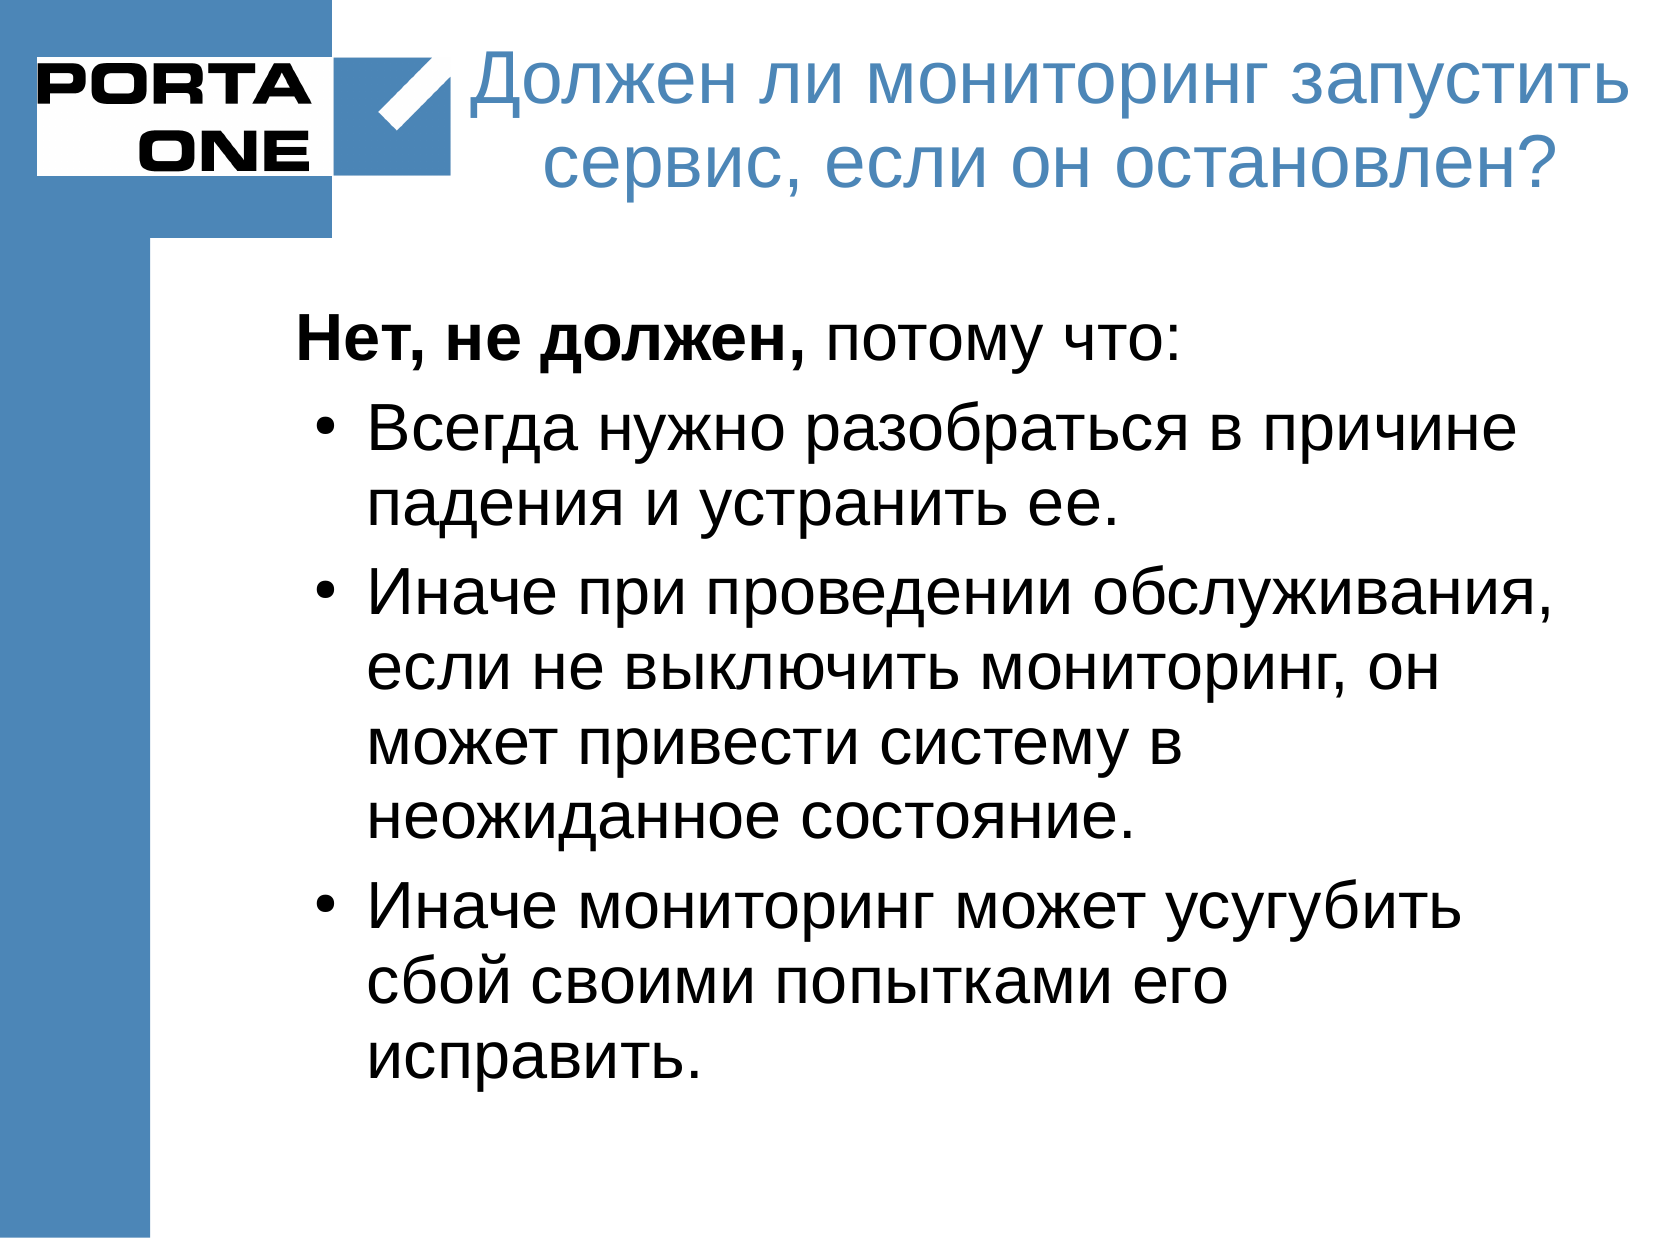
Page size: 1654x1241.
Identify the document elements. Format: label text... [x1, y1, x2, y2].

list Нет, не должен, потому что: Всегда нужно разобраться в причине падения и устранить ее. Иначе при проведении обслуживания, если не выключить мониторинг, он может привести систему в неожиданное состояние. Иначе мониторинг может усугубить сбой своими попытками его исправить. [225, 300, 1576, 1201]
title Должен ли мониторинг запустить сервис, если он остановлен? [449, 0, 1653, 239]
text_box [0, 0, 332, 1238]
picture [37, 57, 449, 176]
